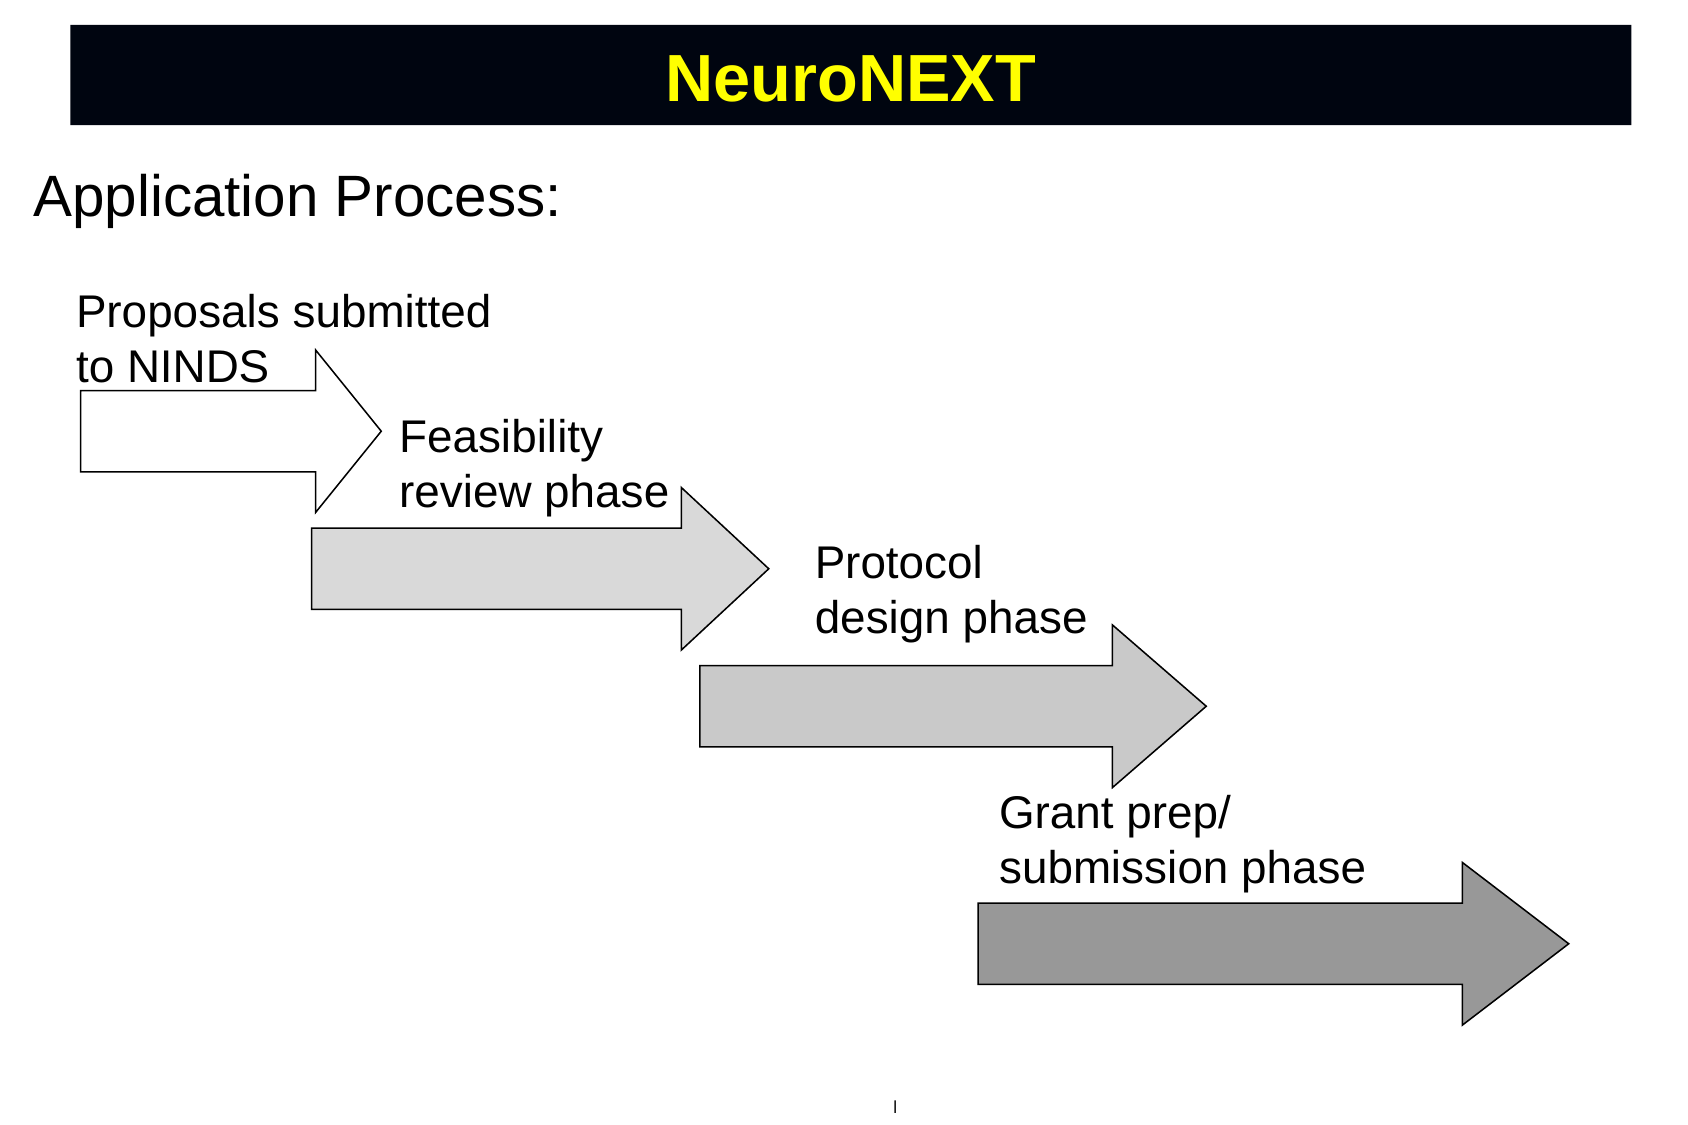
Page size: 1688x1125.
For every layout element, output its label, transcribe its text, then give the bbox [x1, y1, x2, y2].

text_box [311, 487, 769, 651]
text_box Proposals submitted to NINDS [61, 273, 519, 400]
text_box Grant prep/ submission phase [984, 774, 1407, 901]
text_box [978, 862, 1569, 1026]
text_box l [623, 1050, 1168, 1125]
text_box NeuroNEXT [70, 24, 1632, 126]
text_box [80, 349, 382, 513]
text_box Protocol design phase [799, 524, 1144, 651]
text_box Application Process: [18, 149, 1657, 236]
text_box Feasibility review phase [384, 398, 694, 524]
text_box [699, 651, 1207, 788]
